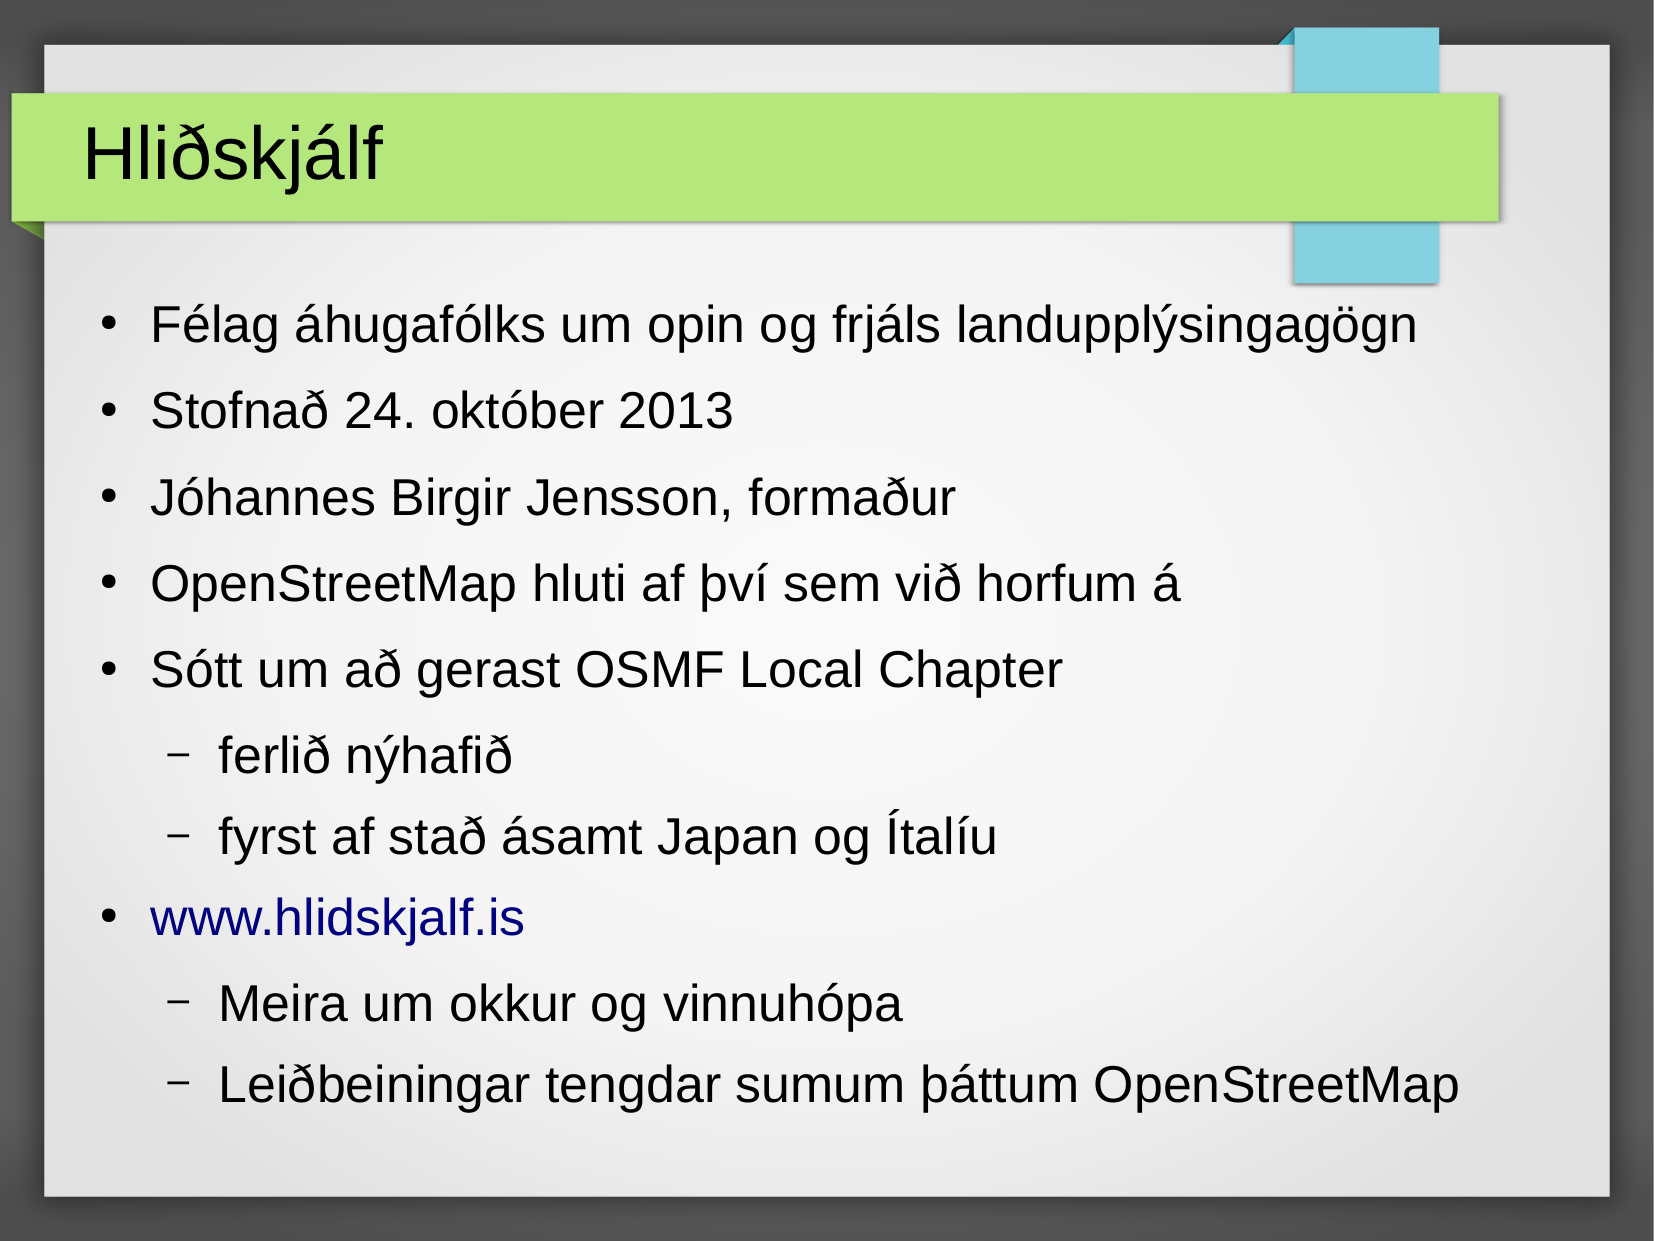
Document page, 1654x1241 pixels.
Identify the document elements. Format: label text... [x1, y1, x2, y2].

title Hliðskjálf [82, 94, 1264, 213]
picture [0, 0, 1654, 1241]
list Félag áhugafólks um opin og frjáls landupplýsingagögn Stofnað 24. október 2013 Jóhannes Birgir Jensson, formaður OpenStreetMap hluti af því sem við horfum á Sótt um að gerast OSMF Local Chapter ferlið nýhafið fyrst af stað ásamt Japan og Ítalíu www.hlidskjalf.is Meira um okkur og vinnuhópa Leiðbeiningar tengdar sumum þáttum OpenStreetMap [82, 295, 1571, 1123]
